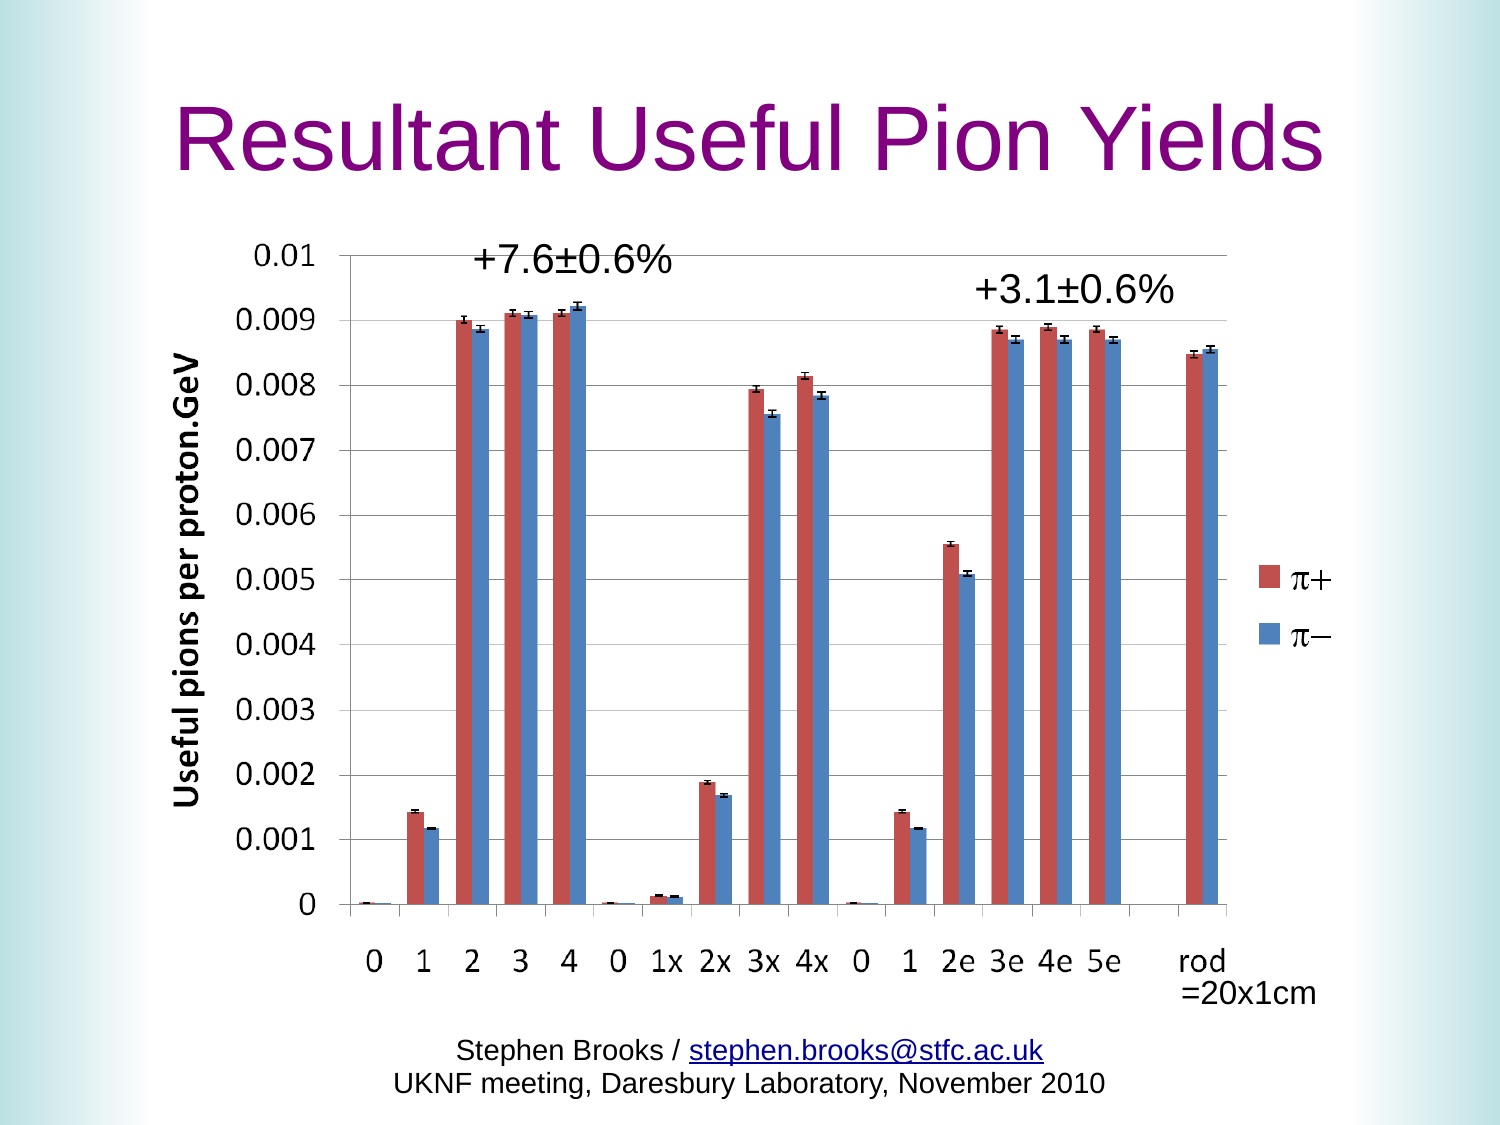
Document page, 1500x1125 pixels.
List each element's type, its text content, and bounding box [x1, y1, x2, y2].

list +3.1±0.6% [974, 265, 1211, 325]
list +7.6±0.6% [472, 236, 709, 296]
list =20x1cm [1181, 974, 1418, 1034]
picture [167, 236, 1334, 978]
title Resultant Useful Pion Yields [75, 37, 1425, 241]
